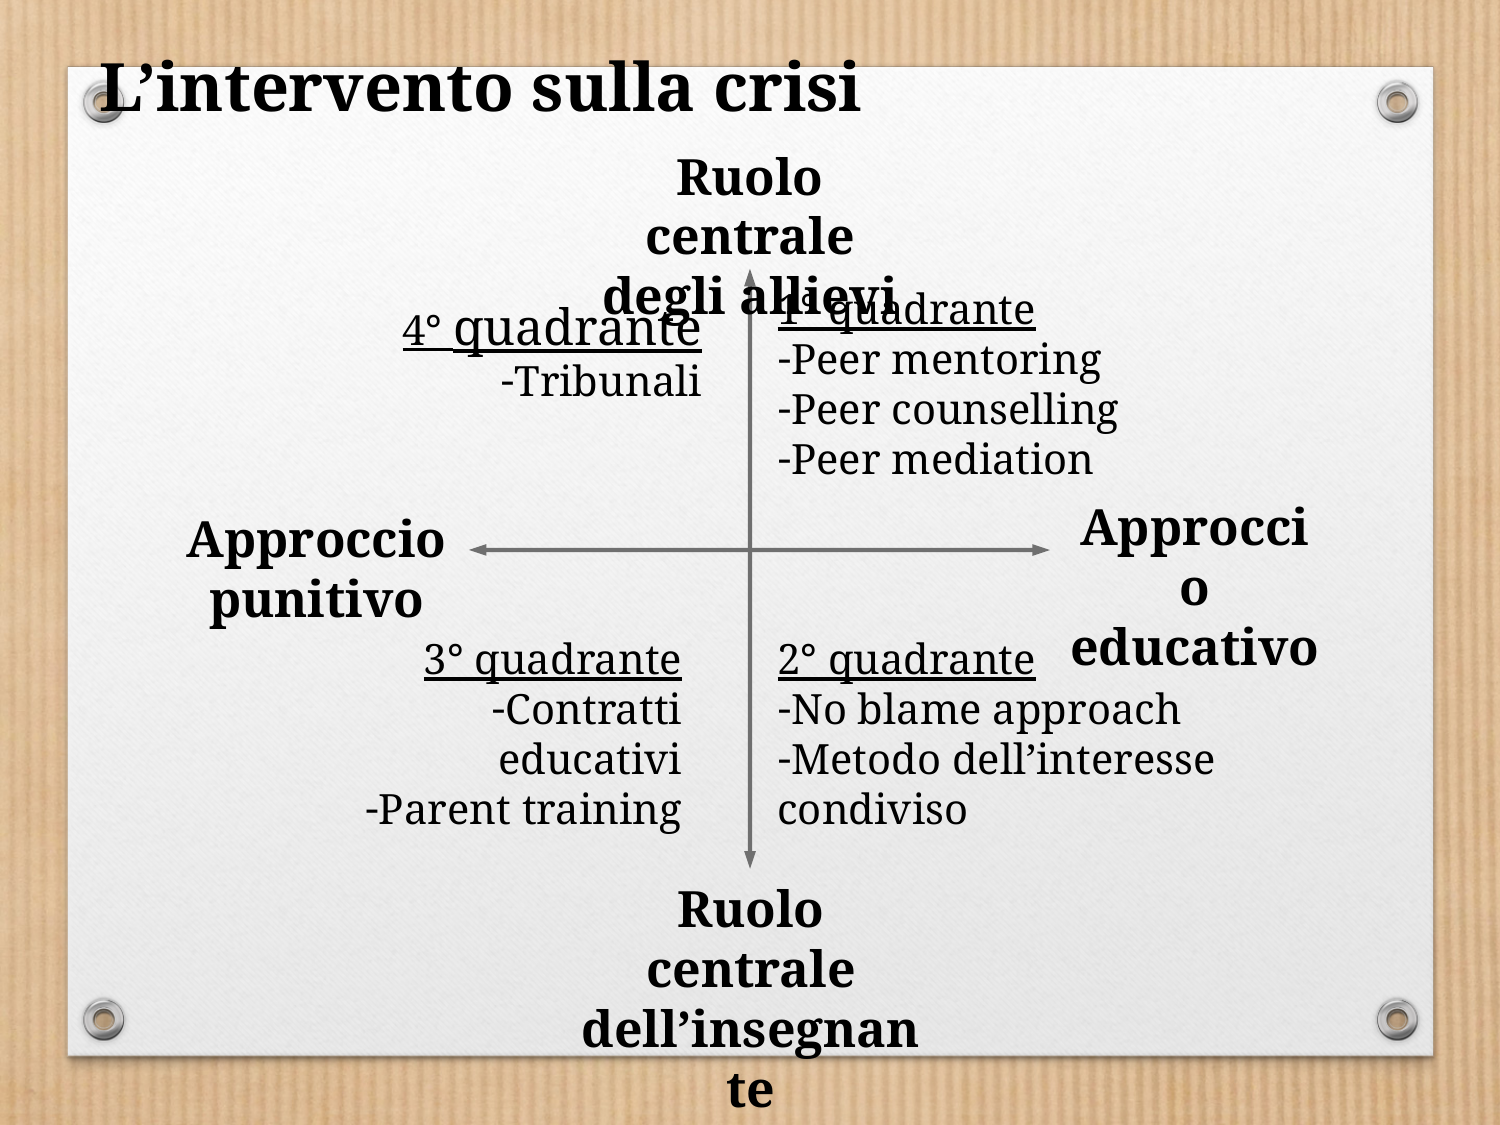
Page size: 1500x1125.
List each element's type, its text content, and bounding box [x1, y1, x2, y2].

text_box Ruolo centrale dell’insegnante [563, 869, 939, 988]
text_box Approccio punitivo [162, 500, 471, 589]
text_box 4° quadrante Tribunali [387, 287, 739, 453]
text_box L’intervento sulla crisi [37, 37, 925, 133]
text_box 2° quadrante No blame approach Metodo dell’interesse condiviso [762, 624, 1292, 813]
text_box 3° quadrante Contratti educativi Parent training [350, 624, 740, 726]
text_box 1° quadrante Peer mentoring Peer counselling Peer mediation [762, 275, 1151, 476]
text_box Ruolo centrale degli allievi [562, 137, 938, 232]
text_box Approccio educativo [1052, 487, 1338, 589]
